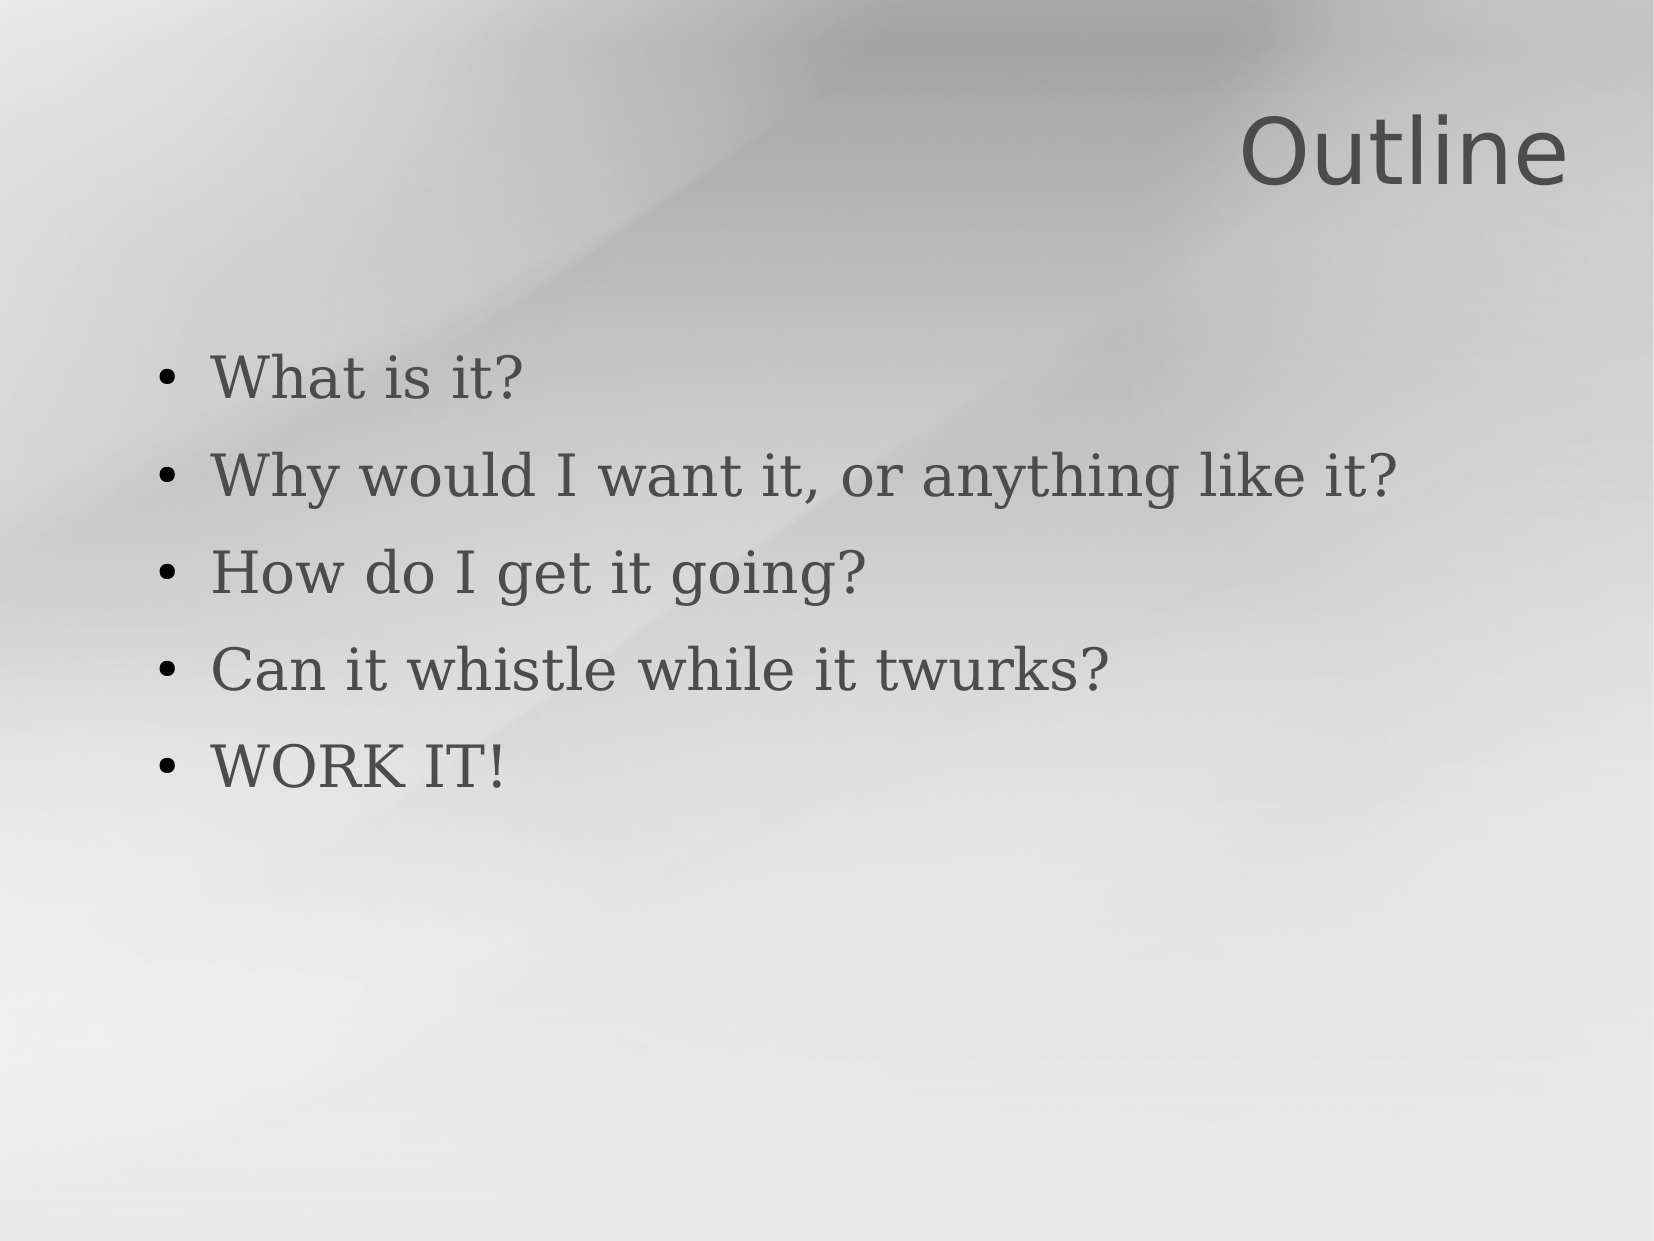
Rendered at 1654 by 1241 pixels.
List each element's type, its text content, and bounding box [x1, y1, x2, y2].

list What is it? Why would I want it, or anything like it? How do I get it going? Can it whistle while it twurks? WORK IT! [121, 344, 1534, 1127]
picture [0, 0, 1654, 1241]
title Outline [82, 49, 1571, 257]
